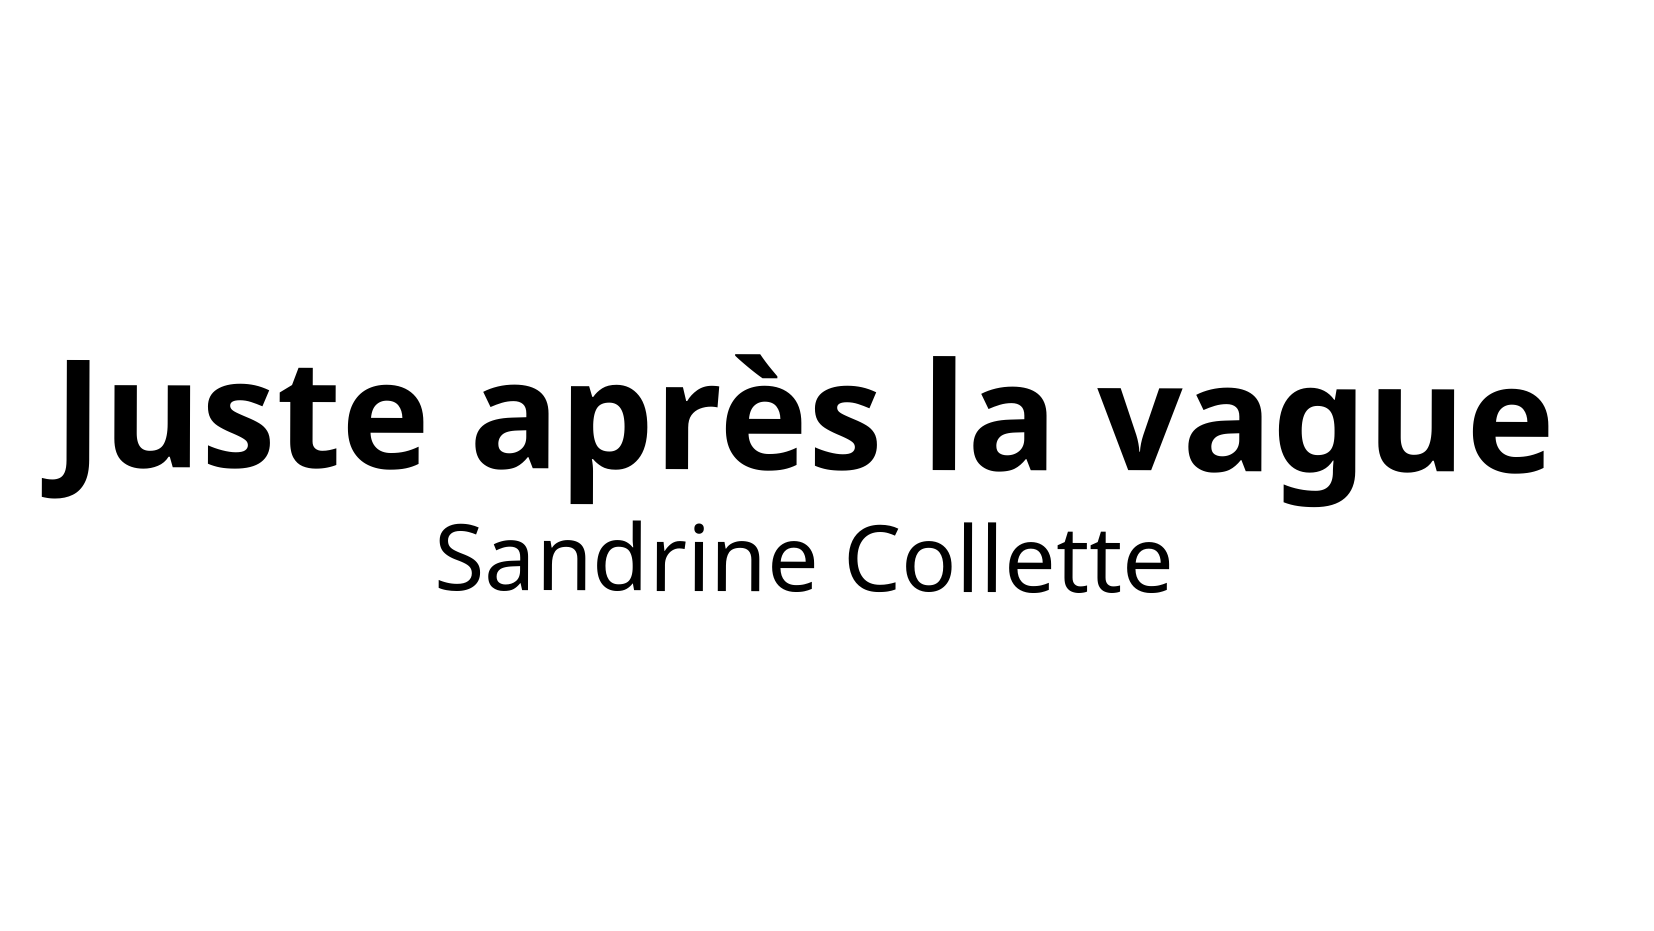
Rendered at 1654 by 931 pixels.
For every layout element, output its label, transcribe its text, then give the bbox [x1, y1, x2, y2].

title Juste après la vague Sandrine Collette [0, 0, 1634, 931]
